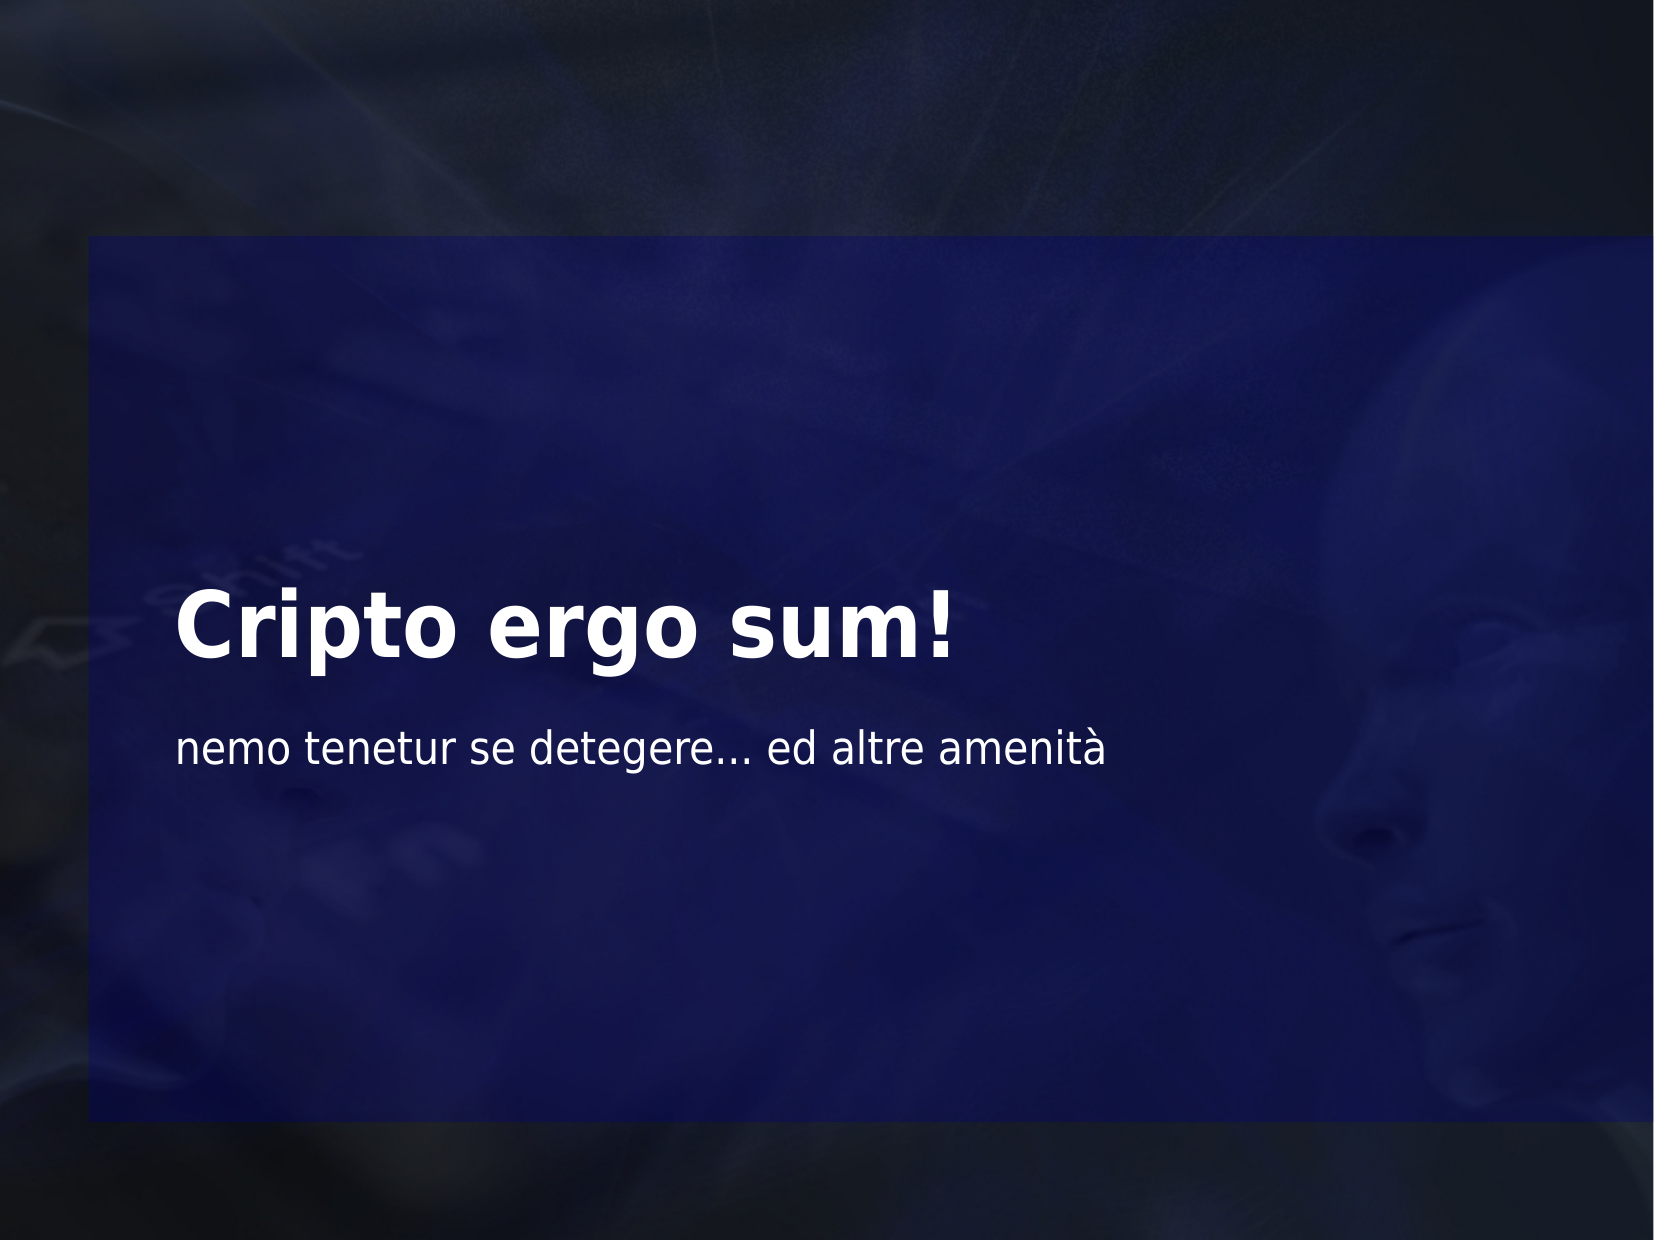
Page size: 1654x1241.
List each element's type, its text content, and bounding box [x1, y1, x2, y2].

picture [0, 0, 1654, 1240]
title Cripto ergo sum! nemo tenetur se detegere... ed altre amenità [88, 236, 1654, 1123]
